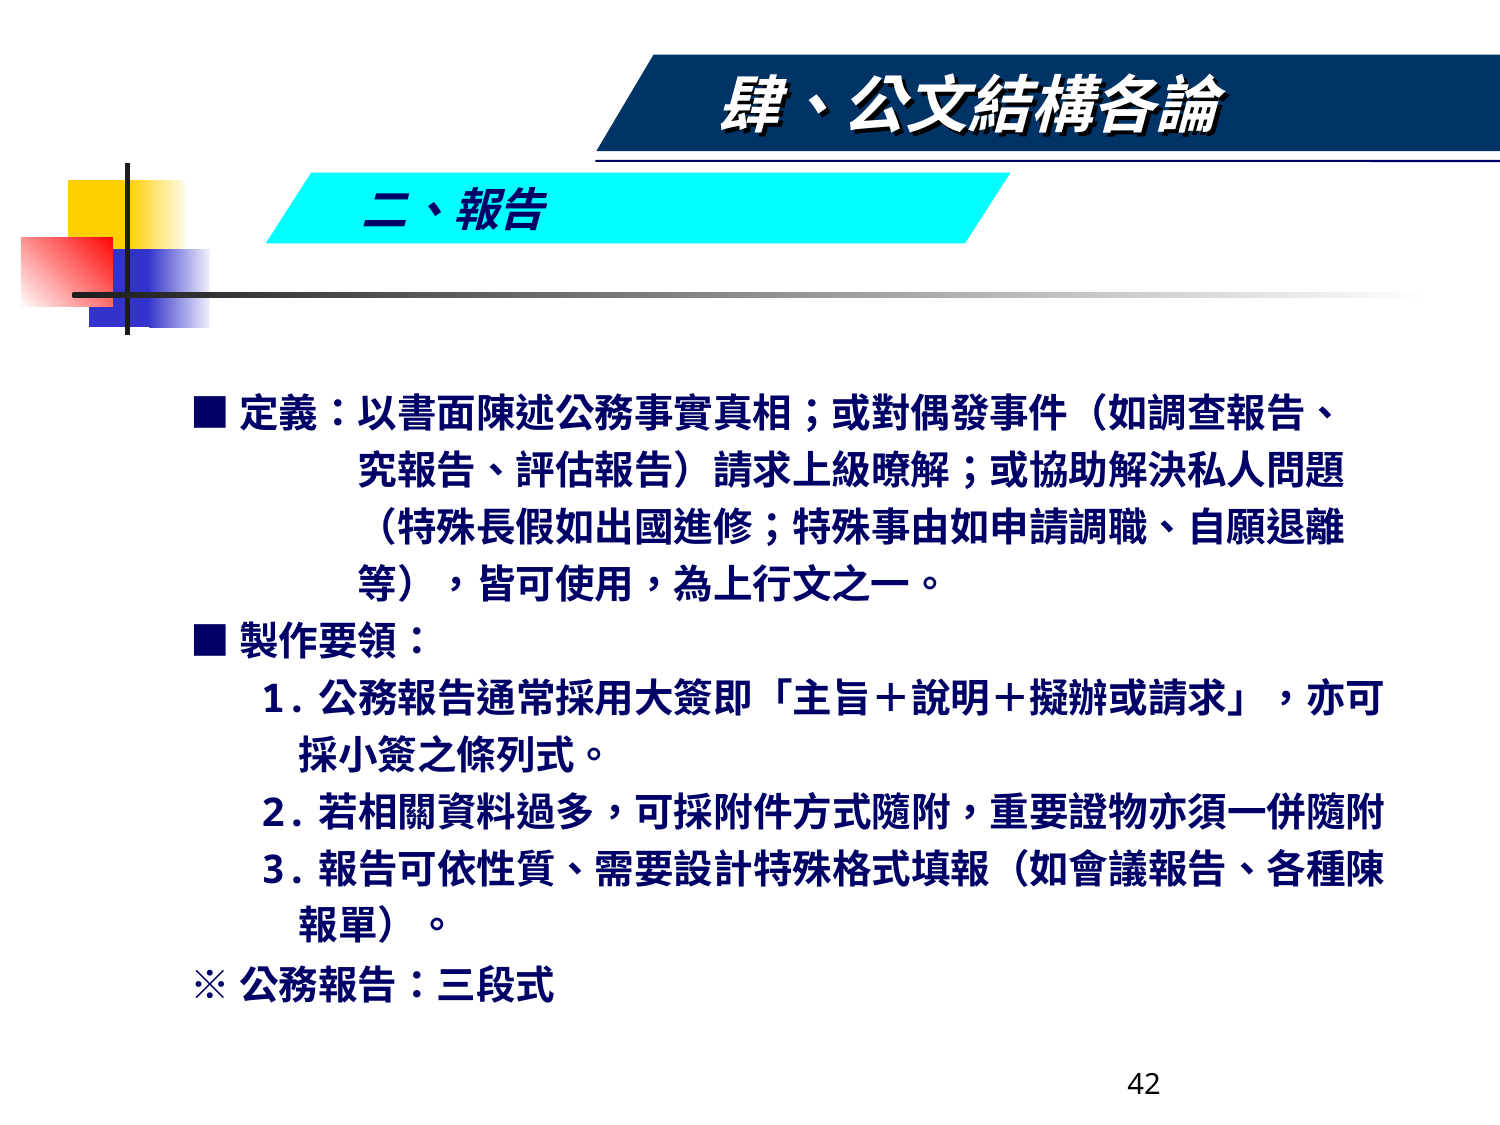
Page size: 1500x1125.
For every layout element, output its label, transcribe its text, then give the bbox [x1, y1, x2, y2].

text_box ■定義：以書面陳述公務事實真相；或對偶發事件（如調查報告、 究報告、評估報告）請求上級暸解；或協助解決私人問題 （特殊長假如出國進修；特殊事由如申請調職、自願退離 等），皆可使用，為上行文之一。 ■製作要領： 1.公務報告通常採用大簽即「主旨＋說明＋擬辦或請求」，亦可 採小簽之條列式。 2.若相關資料過多，可採附件方式隨附，重要證物亦須一併隨附 3.報告可依性質、需要設計特殊格式填報（如會議報告、各種陳 報單）。 ※公務報告：三段式 [175, 371, 1425, 1015]
text_box 二、報告 [265, 172, 1011, 244]
text_box [1112, 1037, 1426, 1113]
text_box 肆、公文結構各論 [596, 54, 1500, 152]
